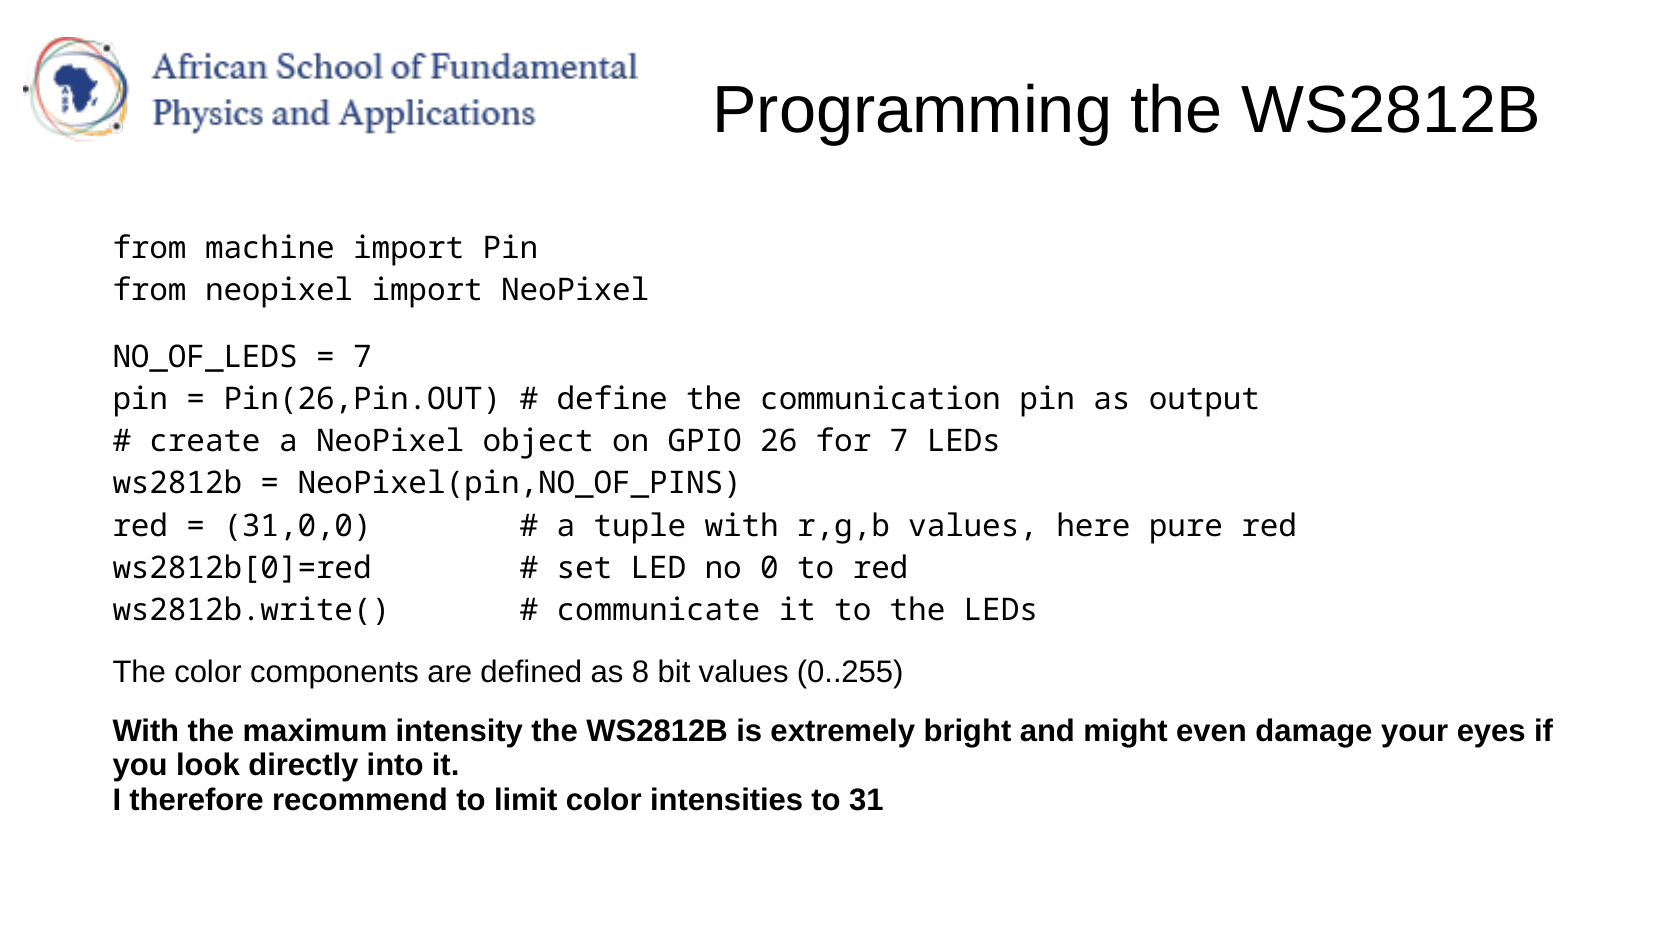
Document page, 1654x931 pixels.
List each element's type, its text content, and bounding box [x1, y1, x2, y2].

list from machine import Pin from neopixel import NeoPixel NO_OF_LEDS = 7 pin = Pin(26,Pin.OUT) # define the communication pin as output # create a NeoPixel object on GPIO 26 for 7 LEDs ws2812b = NeoPixel(pin,NO_OF_PINS) red = (31,0,0) # a tuple with r,g,b values, here pure red ws2812b[0]=red # set LED no 0 to red ws2812b.write() # communicate it to the LEDs The color components are defined as 8 bit values (0..255) With the maximum intensity the WS2812B is extremely bright and might even damage your eyes if you look directly into it. I therefore recommend to limit color intensities to 31 [112, 225, 1601, 826]
picture [23, 37, 638, 142]
title Programming the WS2812B [679, 32, 1576, 188]
